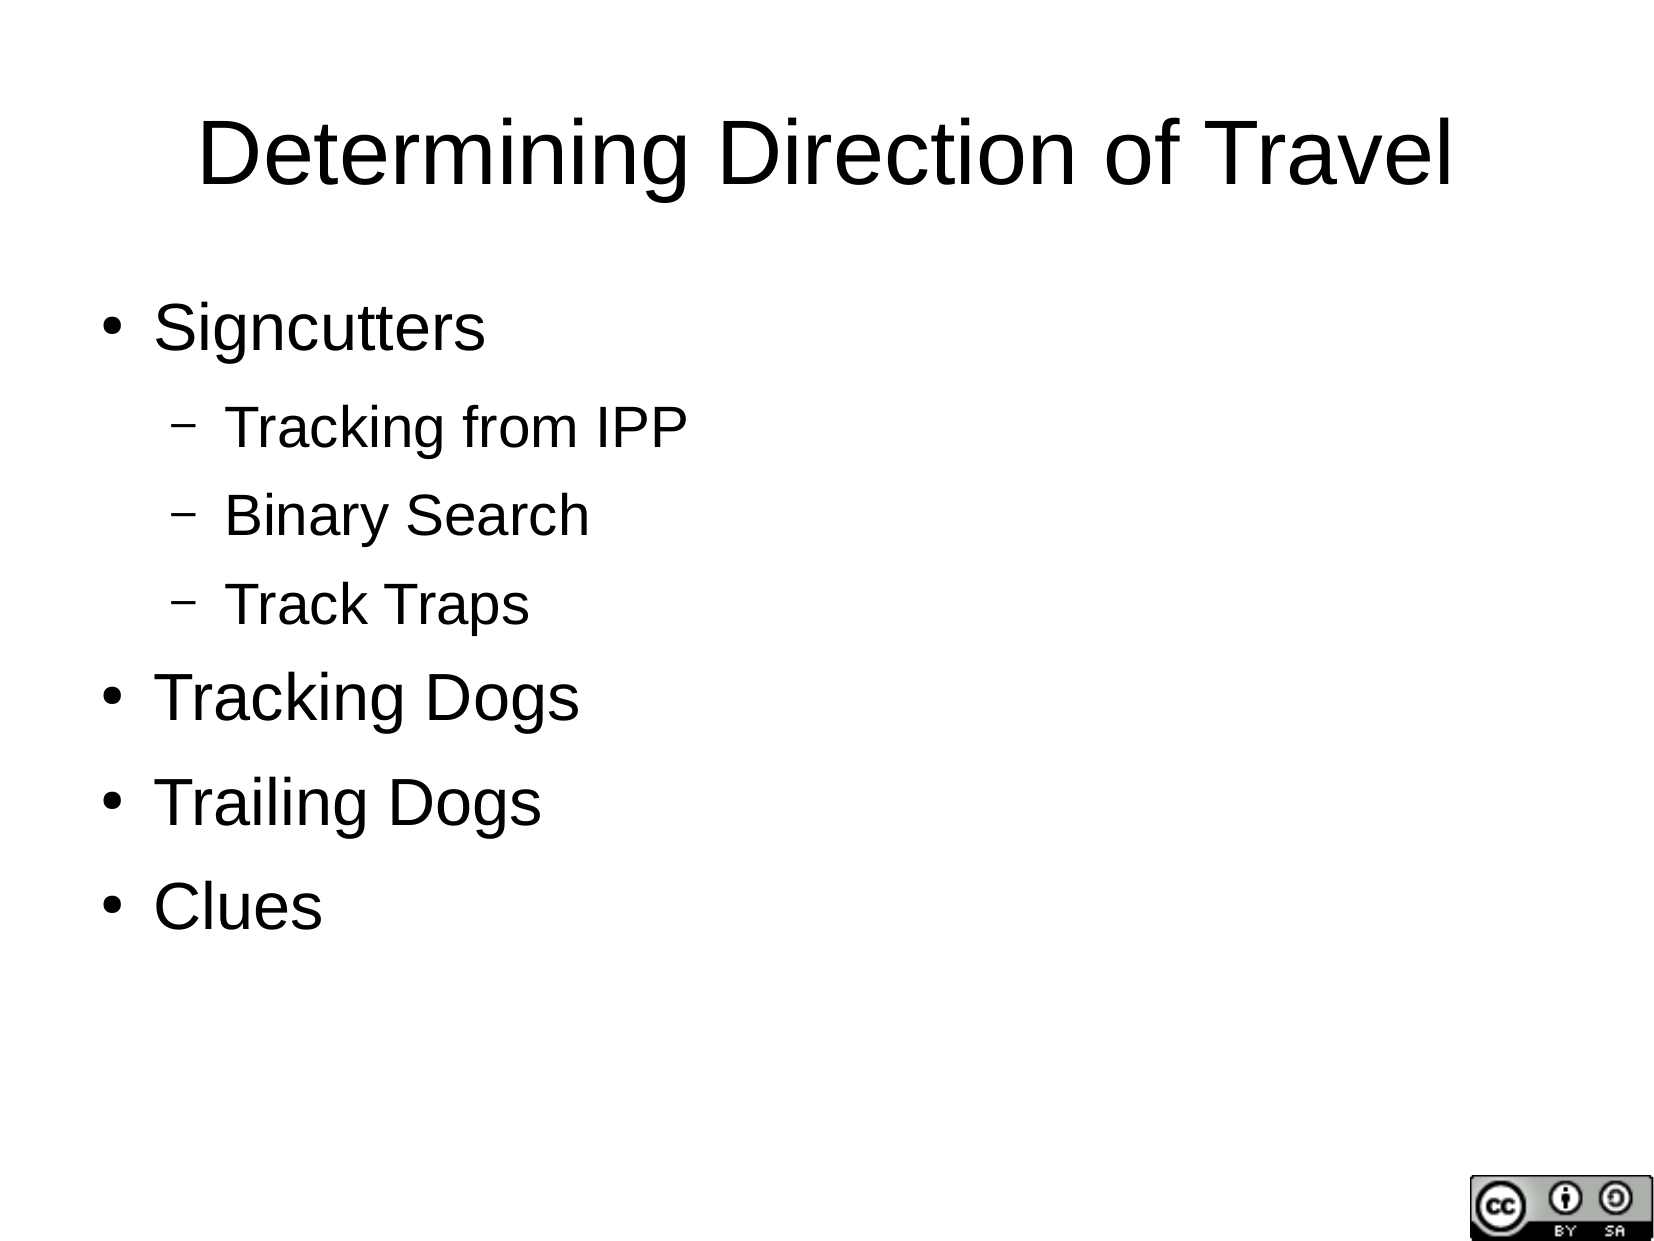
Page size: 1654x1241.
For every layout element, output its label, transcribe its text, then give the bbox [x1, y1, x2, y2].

picture [1470, 1175, 1654, 1241]
title Determining Direction of Travel [82, 49, 1571, 257]
list Signcutters Tracking from IPP Binary Search Track Traps Tracking Dogs Trailing Dogs Clues [82, 290, 1571, 1010]
